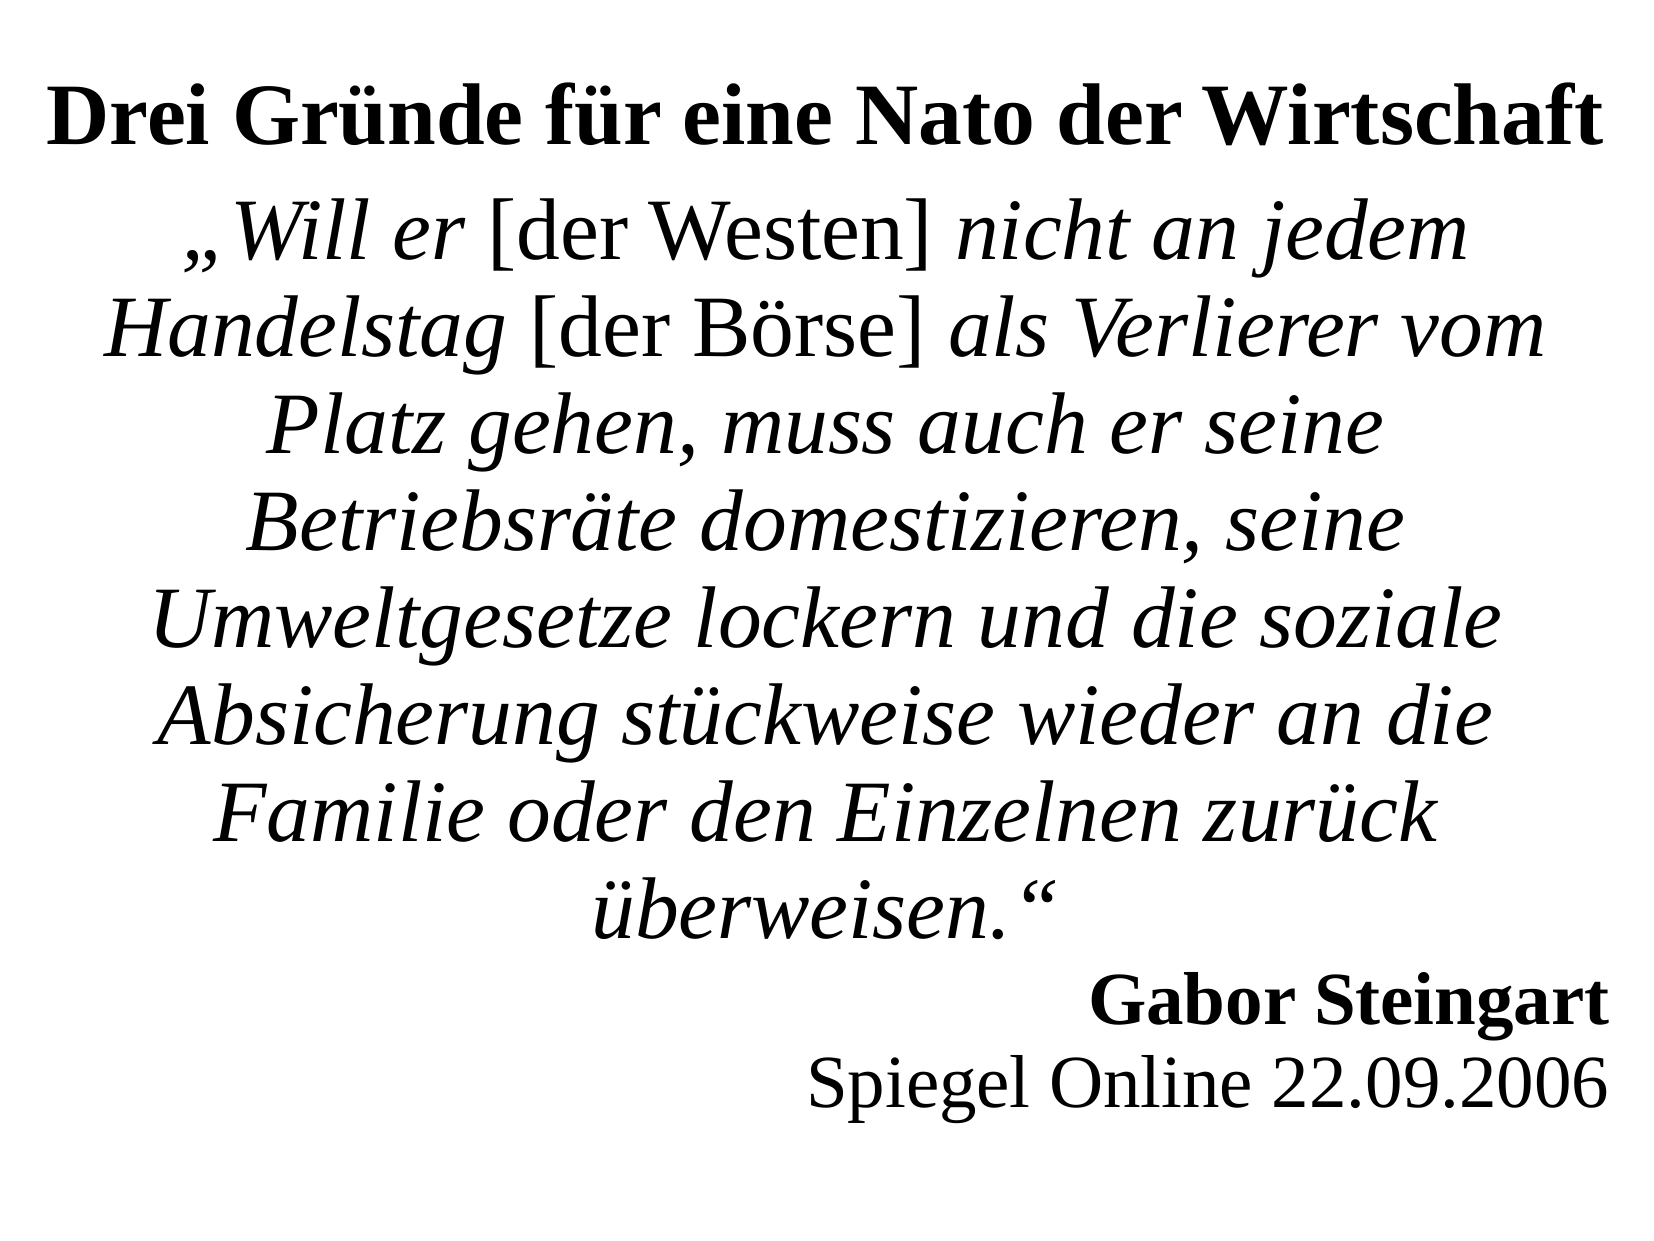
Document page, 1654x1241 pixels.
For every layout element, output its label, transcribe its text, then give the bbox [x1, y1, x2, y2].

text_box Drei Gründe für eine Nato der Wirtschaft „Will er [der Westen] nicht an jedem Handelstag [der Börse] als Verlierer vom Platz gehen, muss auch er seine Betriebsräte domestizieren, seine Umweltgesetze lockern und die soziale Absicherung stückweise wieder an die Familie oder den Einzelnen zurück überweisen.“ Gabor Steingart Spiegel Online 22.09.2006 [26, 59, 1625, 1155]
